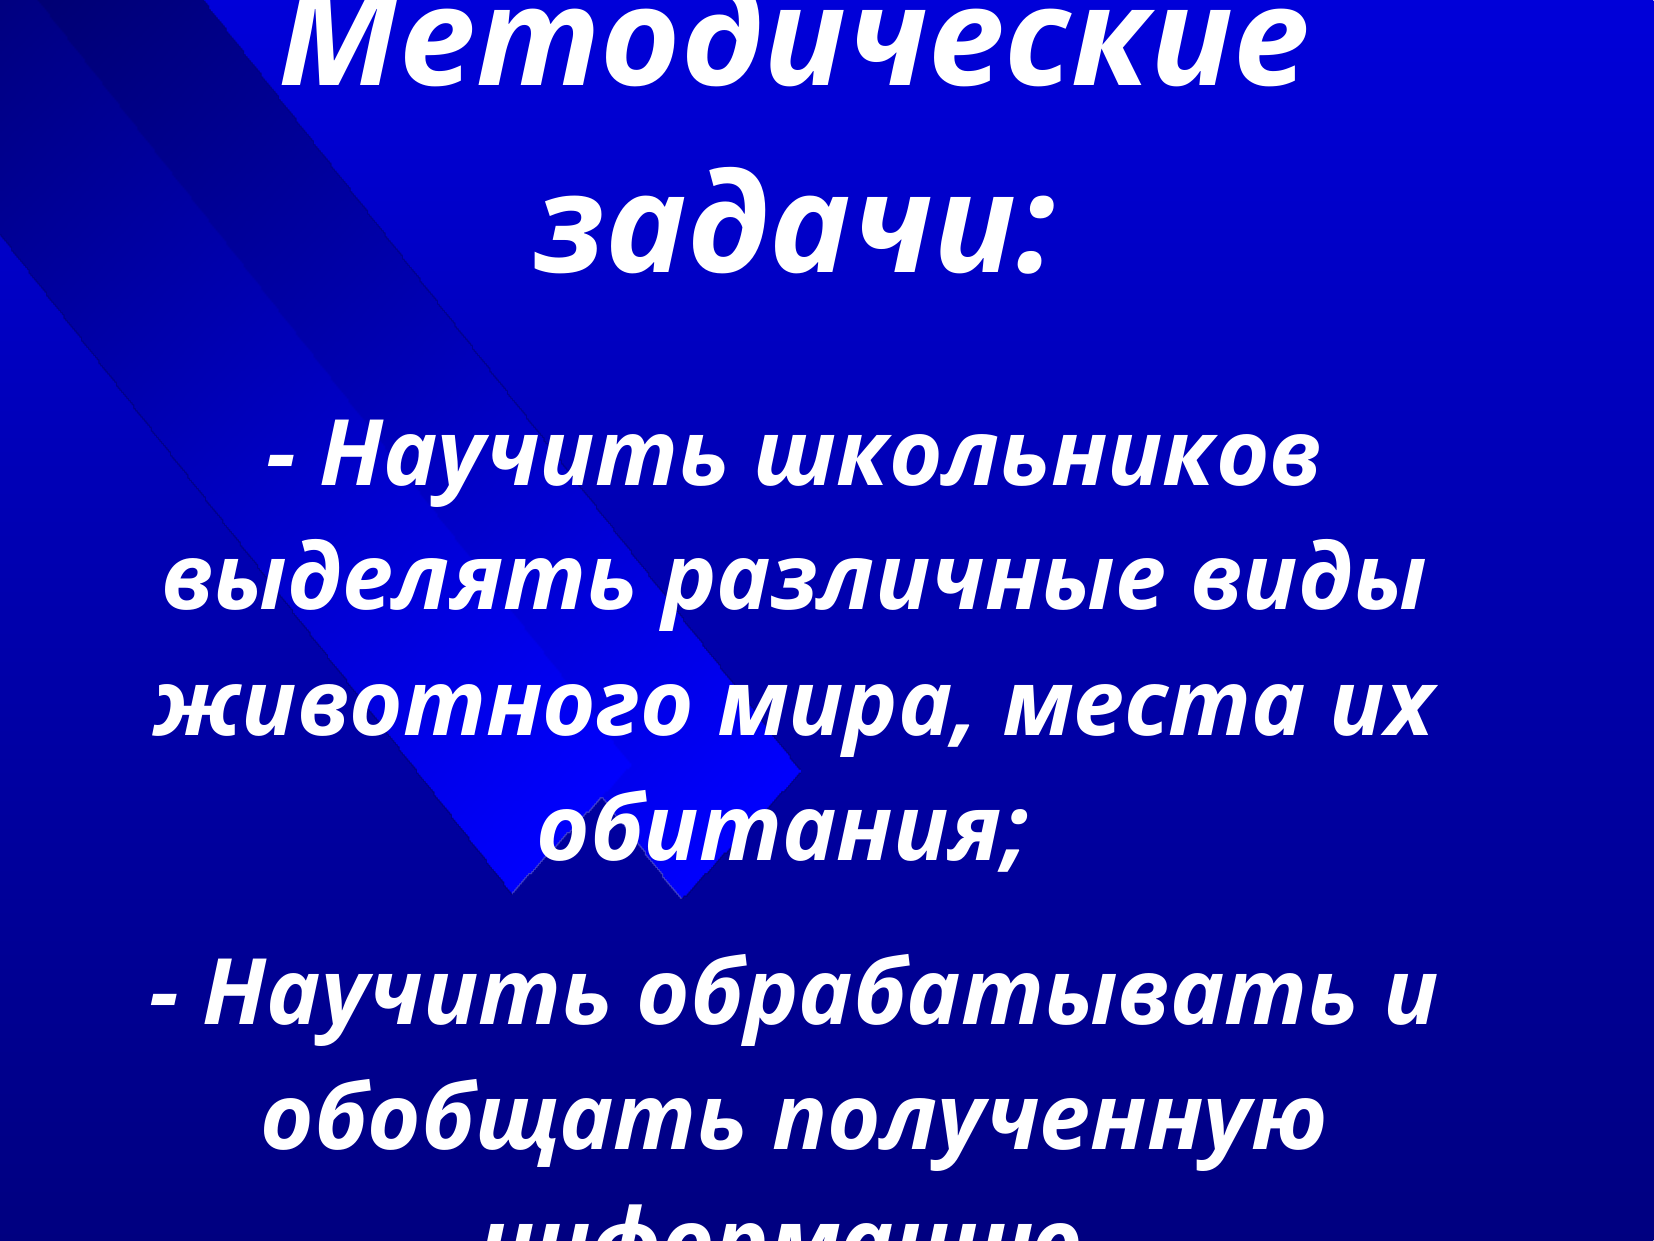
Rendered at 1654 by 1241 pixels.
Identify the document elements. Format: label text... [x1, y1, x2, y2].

subtitle Методические задачи: - Научить школьников выделять различные виды животного мира, места их обитания; - Научить обрабатывать и обобщать полученную информацию. [59, 147, 1531, 1093]
